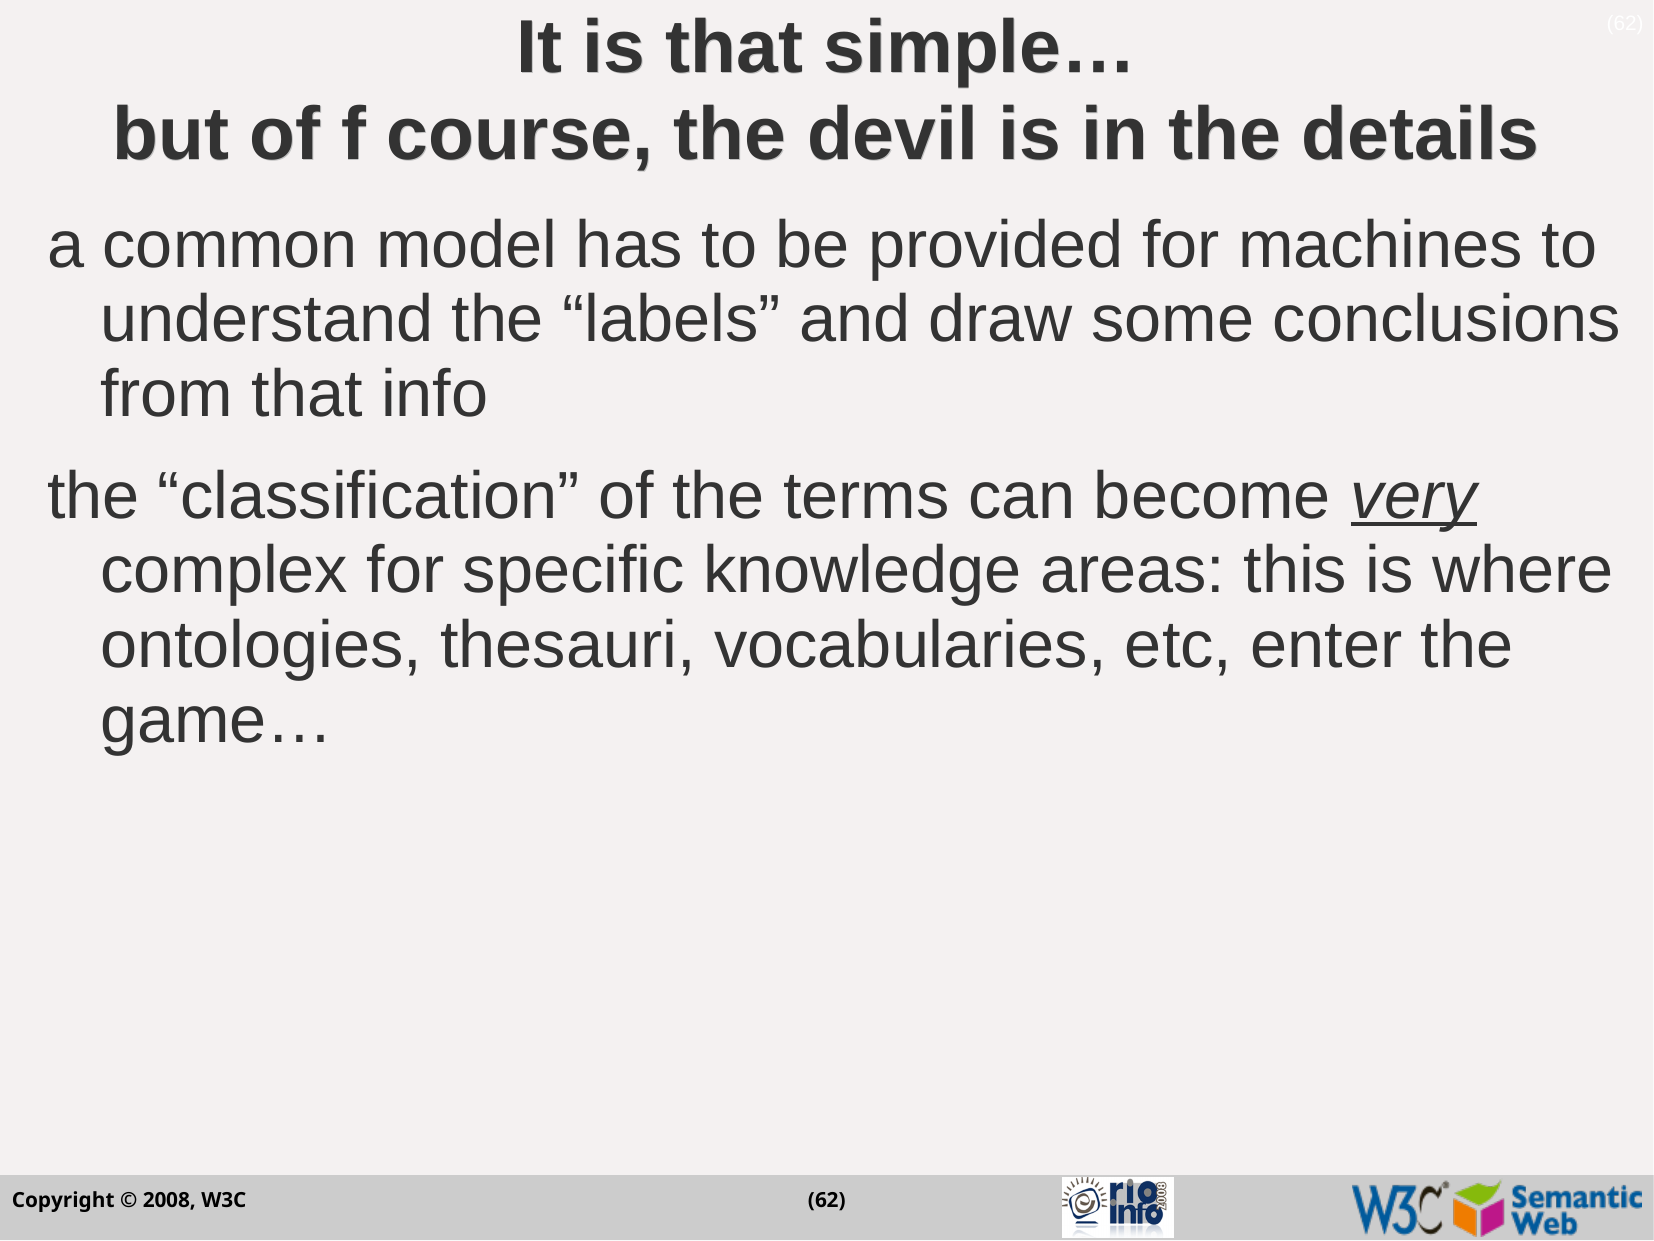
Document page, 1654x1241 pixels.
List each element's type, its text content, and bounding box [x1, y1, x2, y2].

list a common model has to be provided for machines to understand the “labels” and draw some conclusions from that info the “classification” of the terms can become very complex for specific knowledge areas: this is where ontologies, thesauri, vocabularies, etc, enter the game… [29, 206, 1624, 1134]
picture [1352, 1178, 1642, 1237]
title It is that simple… but of f course, the devil is in the details [0, 0, 1654, 178]
picture [1062, 1177, 1174, 1238]
